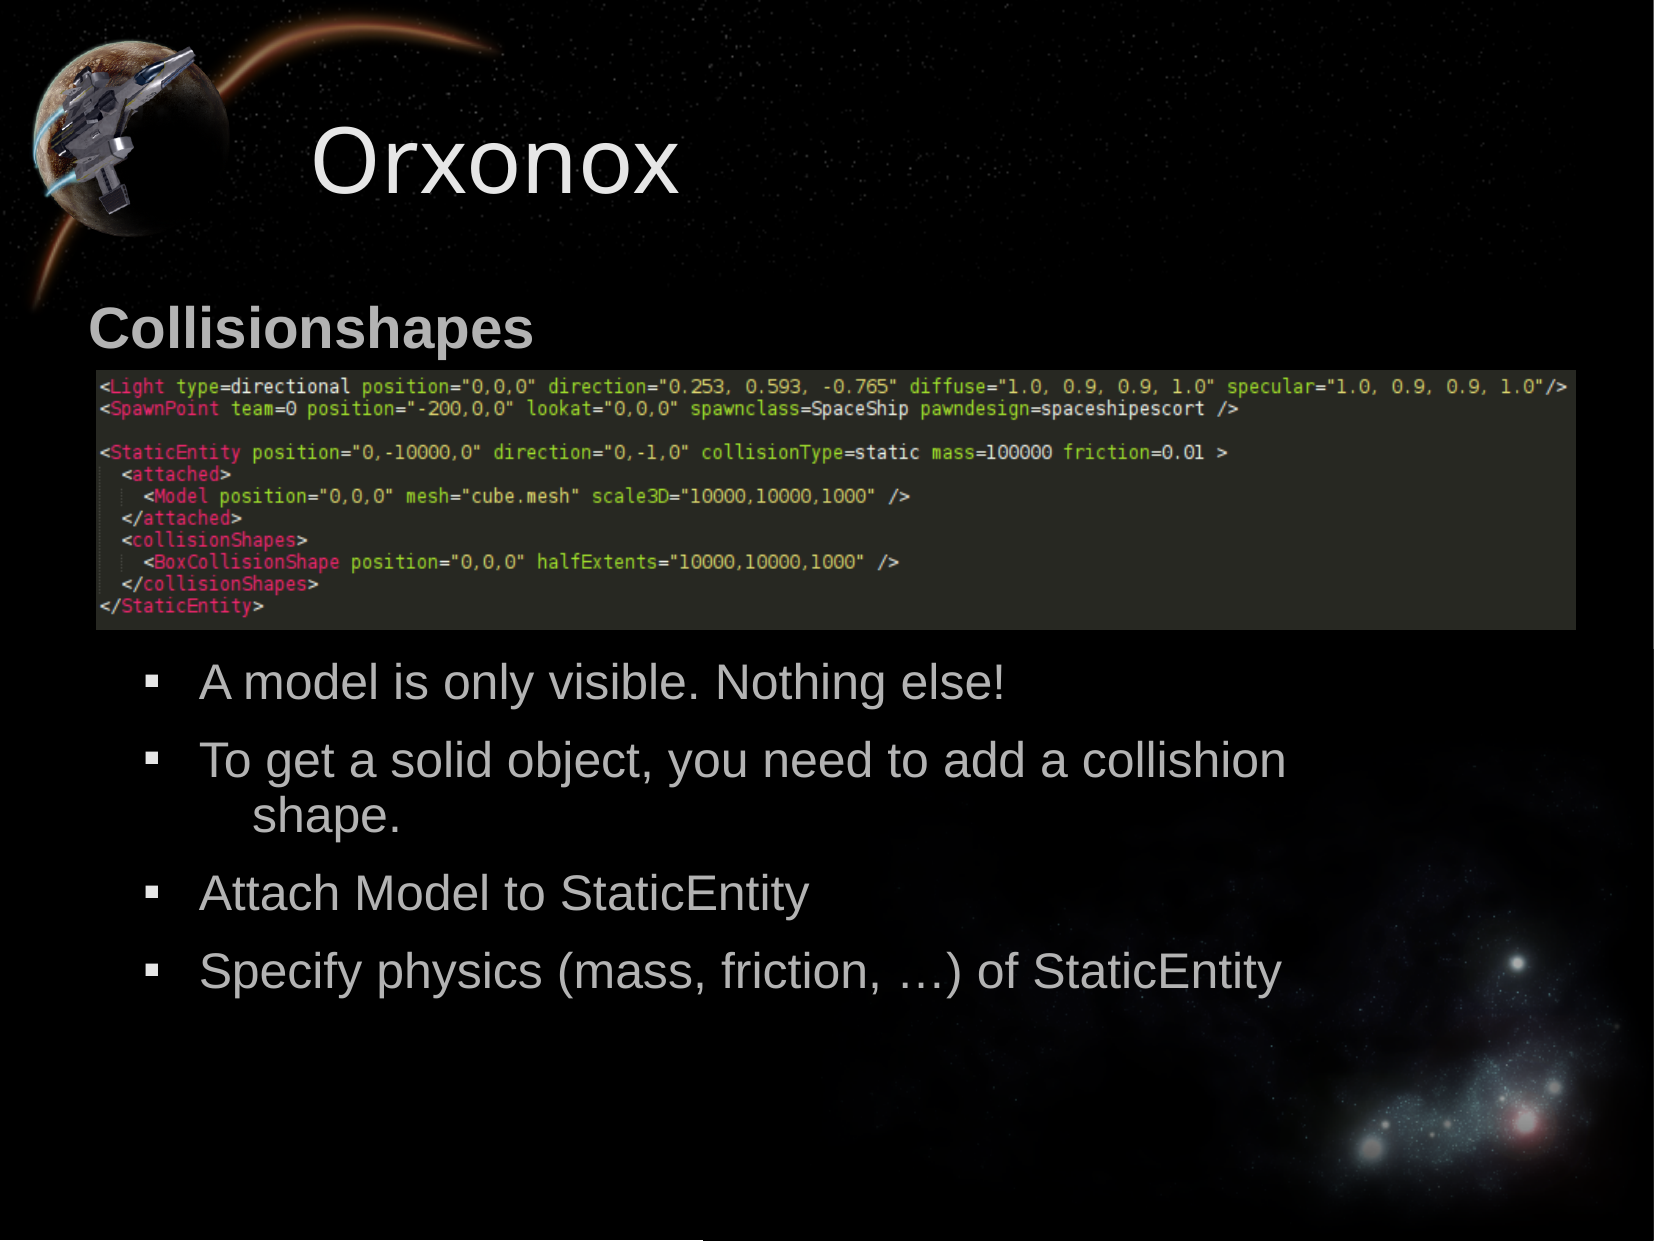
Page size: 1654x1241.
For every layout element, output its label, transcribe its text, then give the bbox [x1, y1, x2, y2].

picture [703, 649, 1654, 1241]
text_box A model is only visible. Nothing else! To get a solid object, you need to add a collishion shape. Attach Model to StaticEntity Specify physics (mass, friction, …) of StaticEntity [95, 646, 1351, 1007]
title Collisionshapes [88, 289, 1577, 361]
picture [0, 0, 1607, 631]
